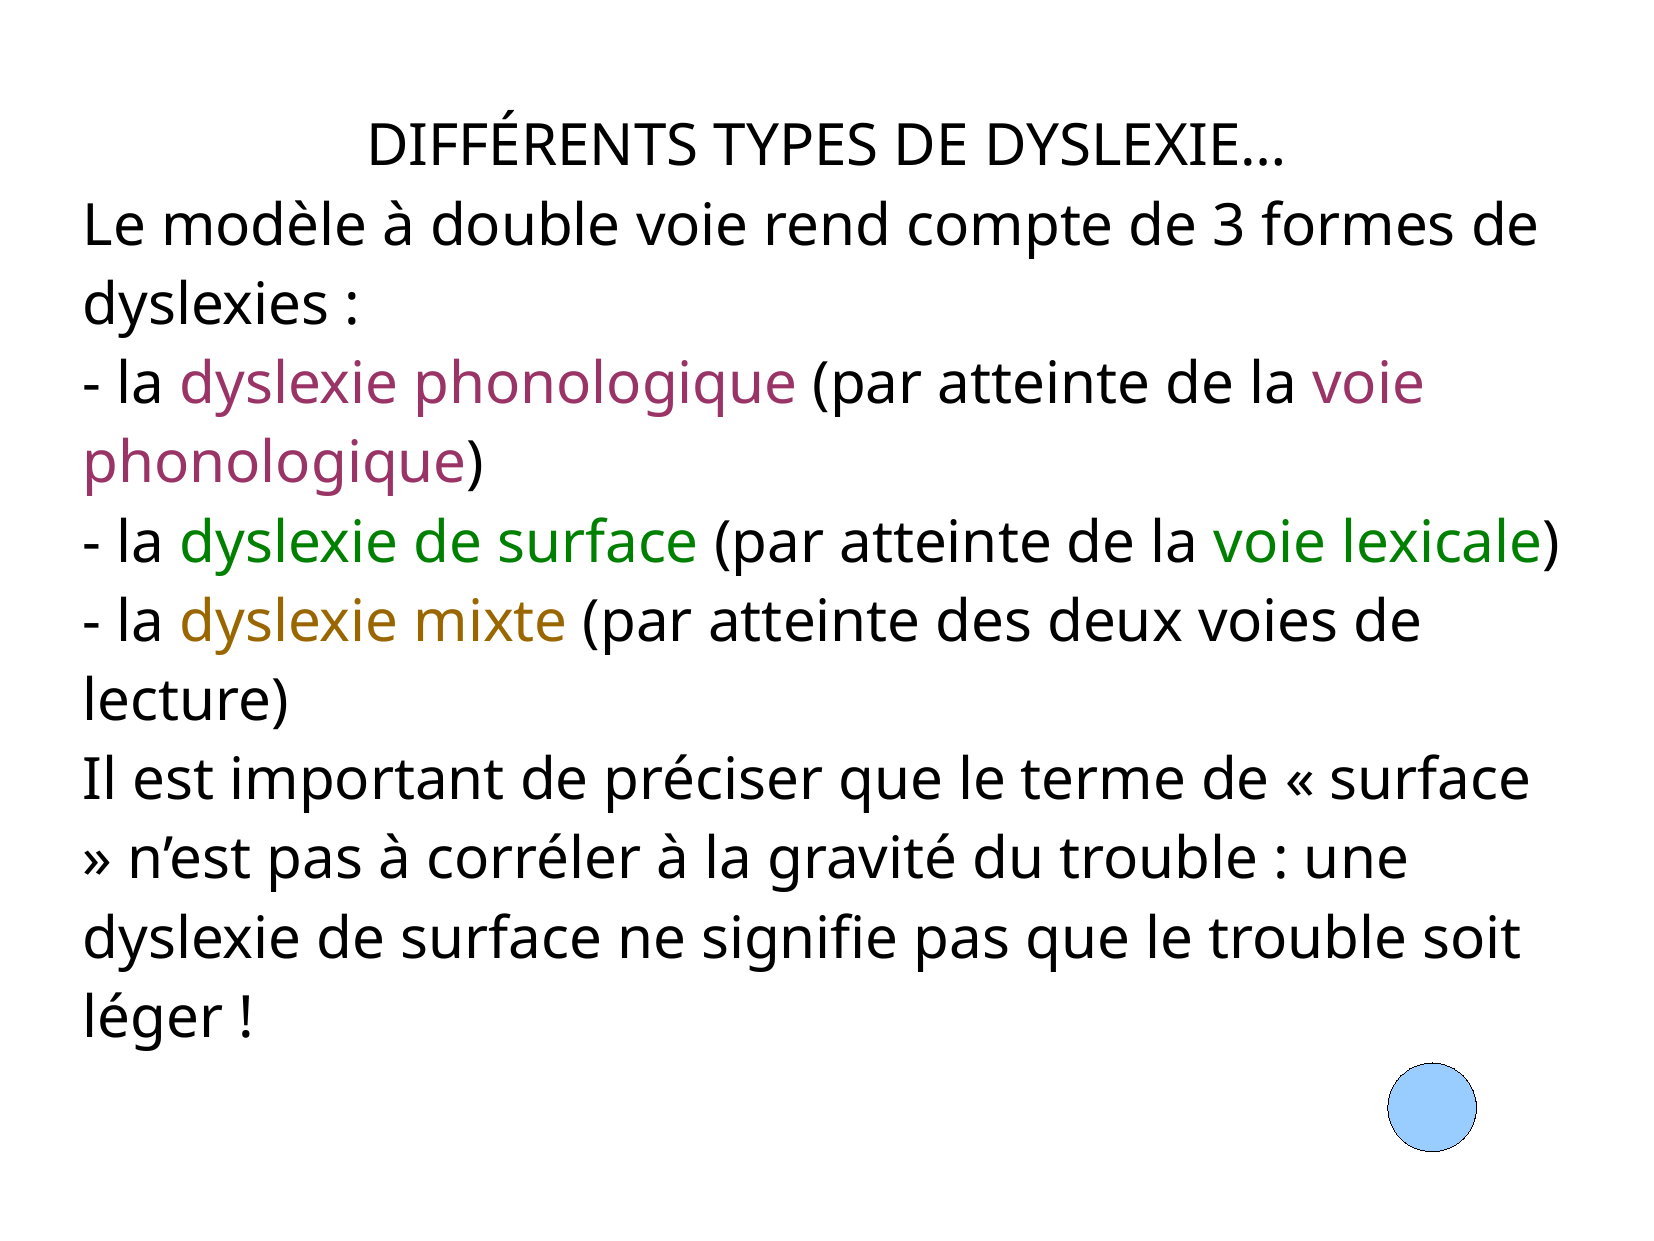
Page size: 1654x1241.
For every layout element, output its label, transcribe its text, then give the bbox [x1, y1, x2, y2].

subtitle DIFFÉRENTS TYPES DE DYSLEXIE… Le modèle à double voie rend compte de 3 formes de dyslexies : - la dyslexie phonologique (par atteinte de la voie phonologique) - la dyslexie de surface (par atteinte de la voie lexicale) - la dyslexie mixte (par atteinte des deux voies de lecture) Il est important de préciser que le terme de « surface » n’est pas à corréler à la gravité du trouble : une dyslexie de surface ne signifie pas que le trouble soit léger ! [82, 49, 1571, 1109]
text_box [1387, 1062, 1477, 1152]
